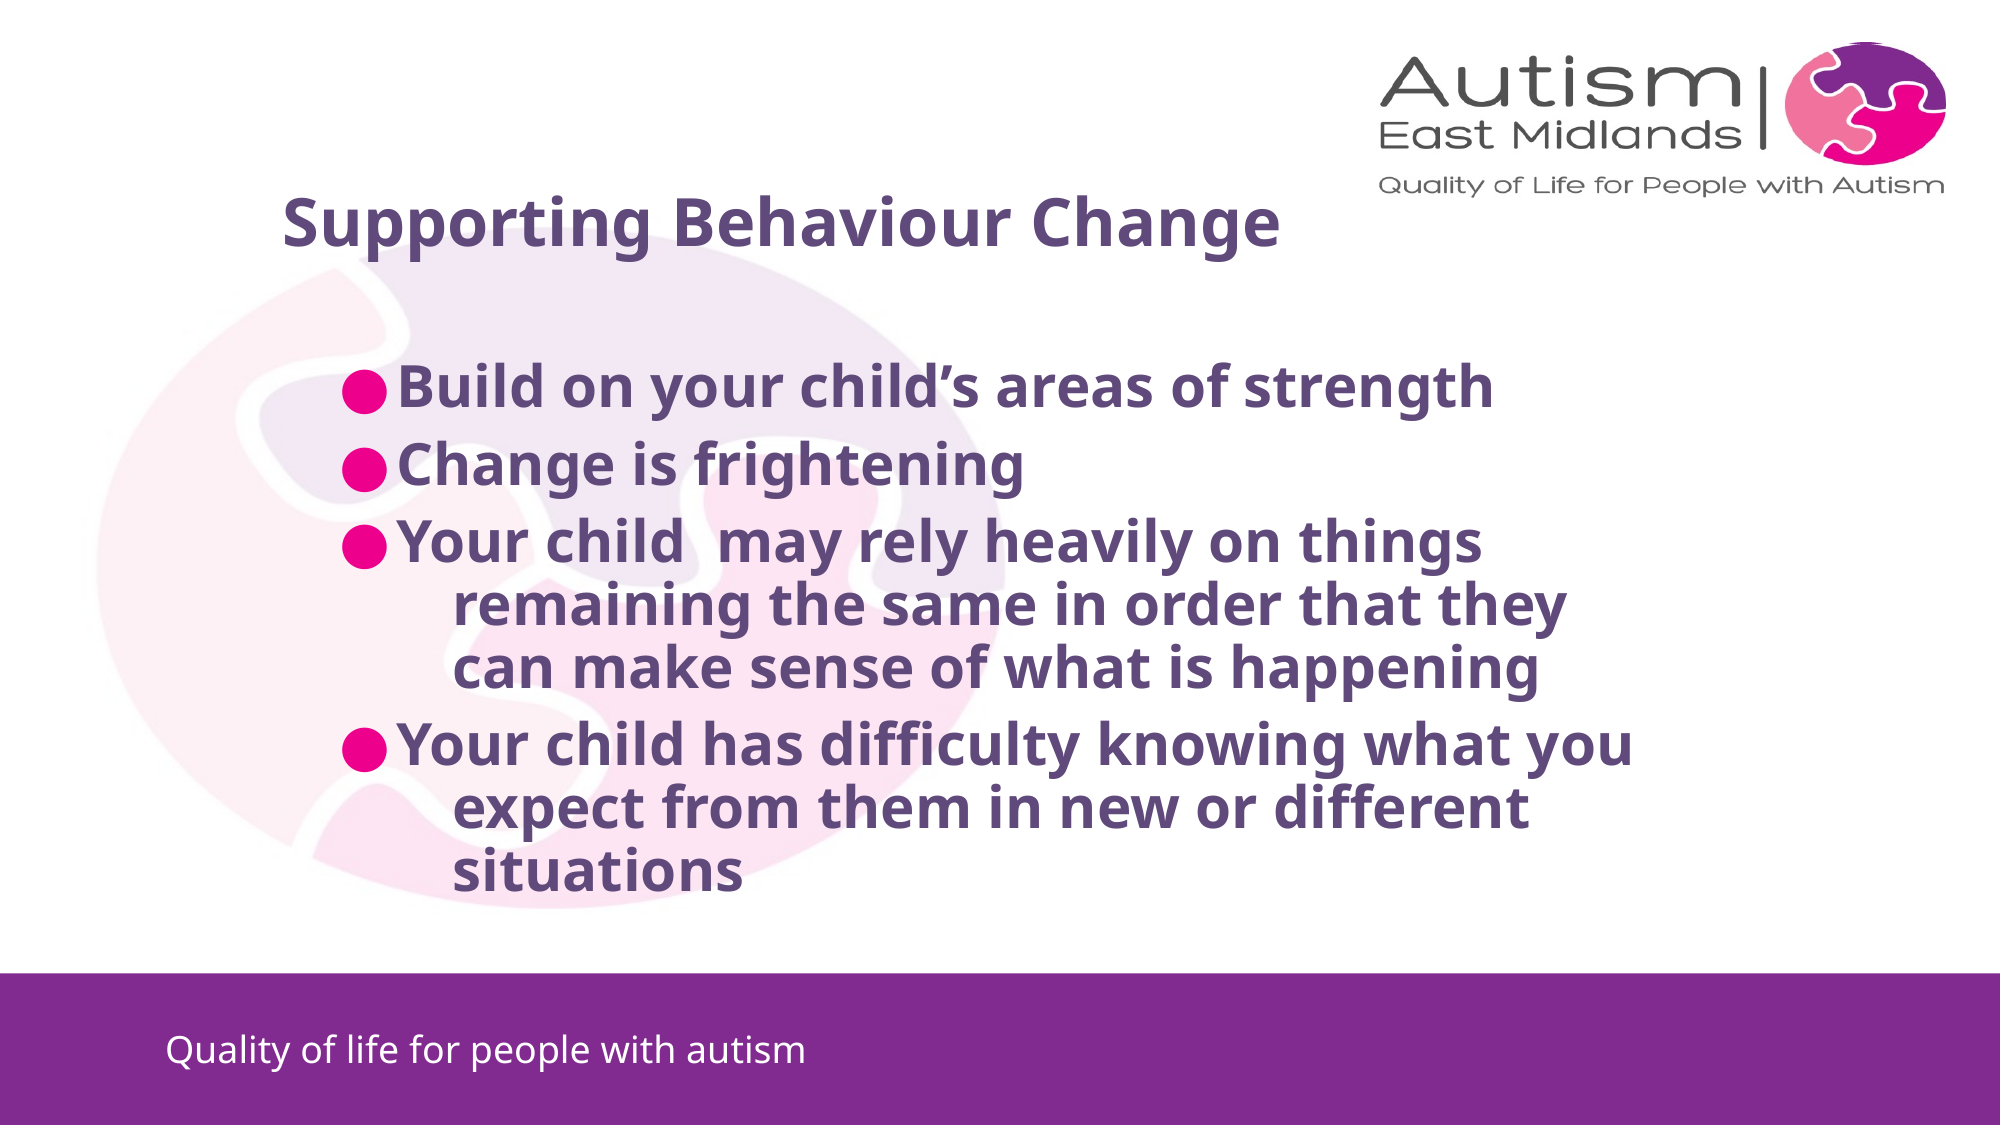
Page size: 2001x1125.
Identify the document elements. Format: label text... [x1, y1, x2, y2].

title Supporting Behaviour Change [267, 101, 1682, 339]
list Build on your child’s areas of strength Change is frightening Your child may rely heavily on things remaining the same in order that they can make sense of what is happening Your child has difficulty knowing what you expect from them in new or different situations [324, 350, 1675, 941]
